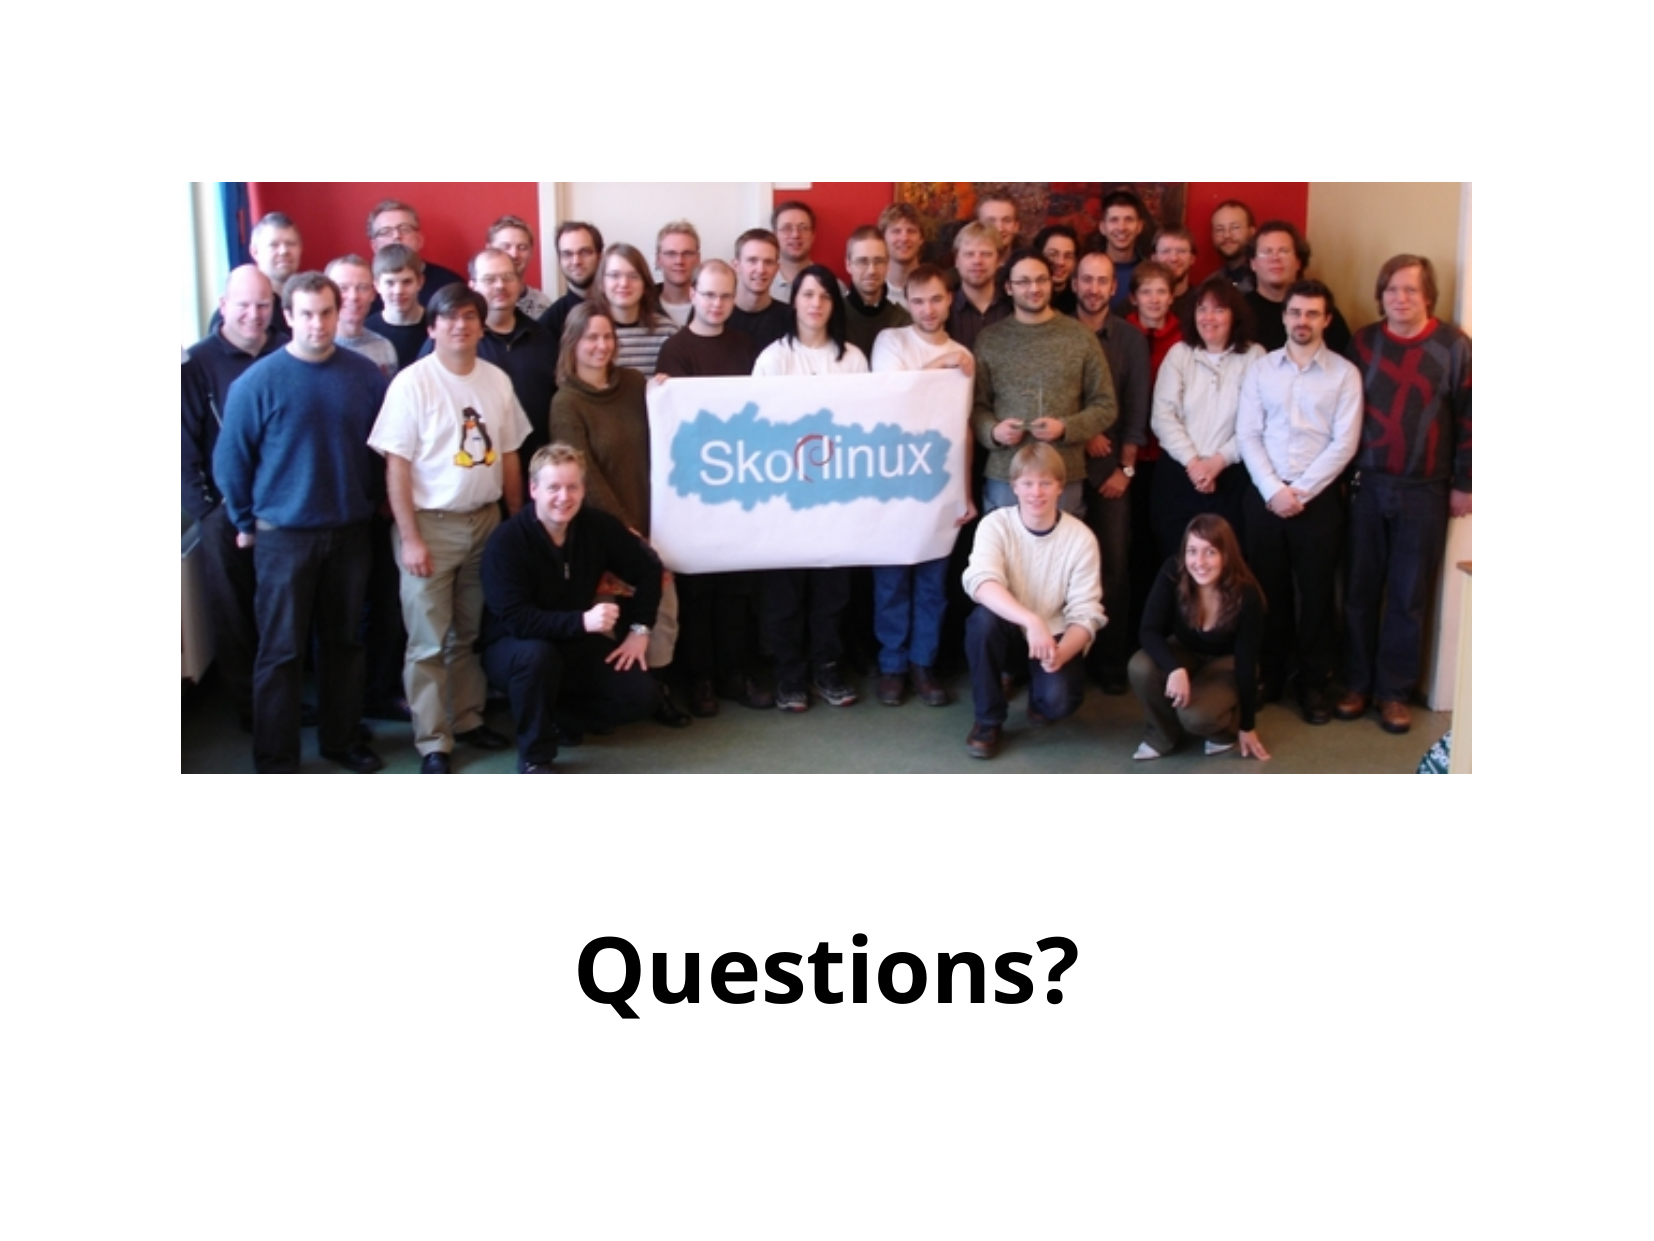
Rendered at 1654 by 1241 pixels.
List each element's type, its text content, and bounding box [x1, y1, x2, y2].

title Questions? [121, 865, 1534, 1073]
picture [181, 182, 1472, 774]
